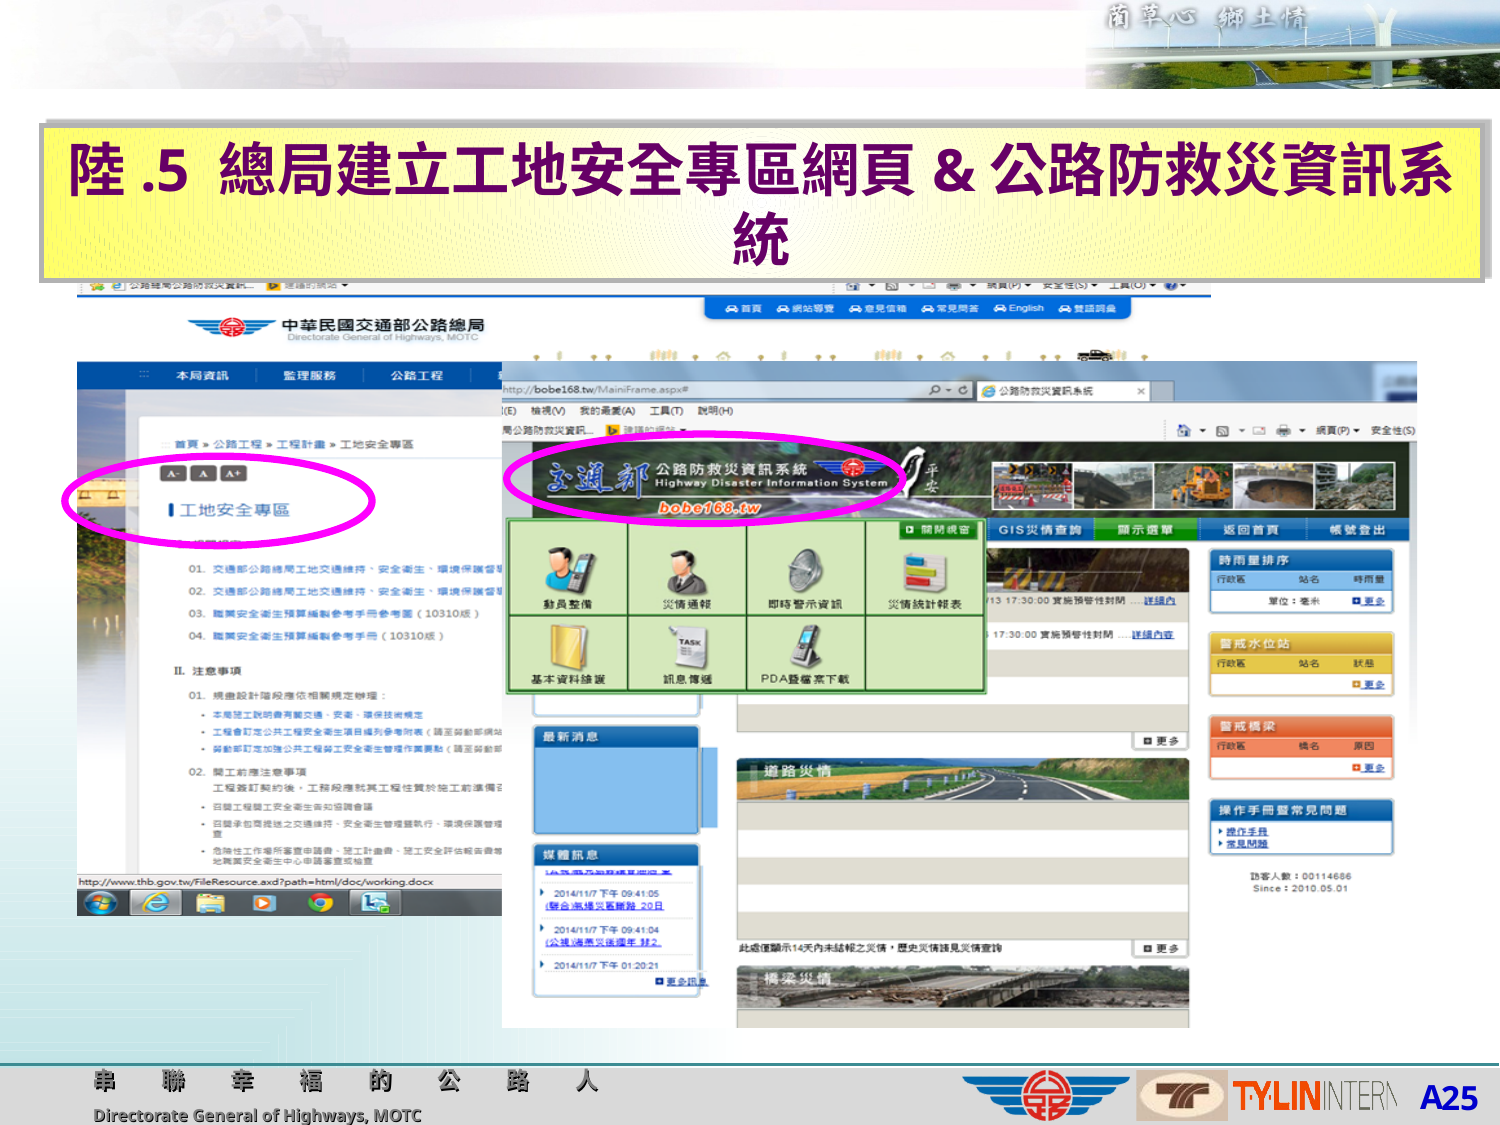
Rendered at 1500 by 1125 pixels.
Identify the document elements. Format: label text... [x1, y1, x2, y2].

picture [77, 460, 368, 542]
text_box 陸.5 總局建立工地安全專區網頁&公路防救災資訊系統 [41, 125, 1482, 280]
picture [77, 280, 1418, 1028]
